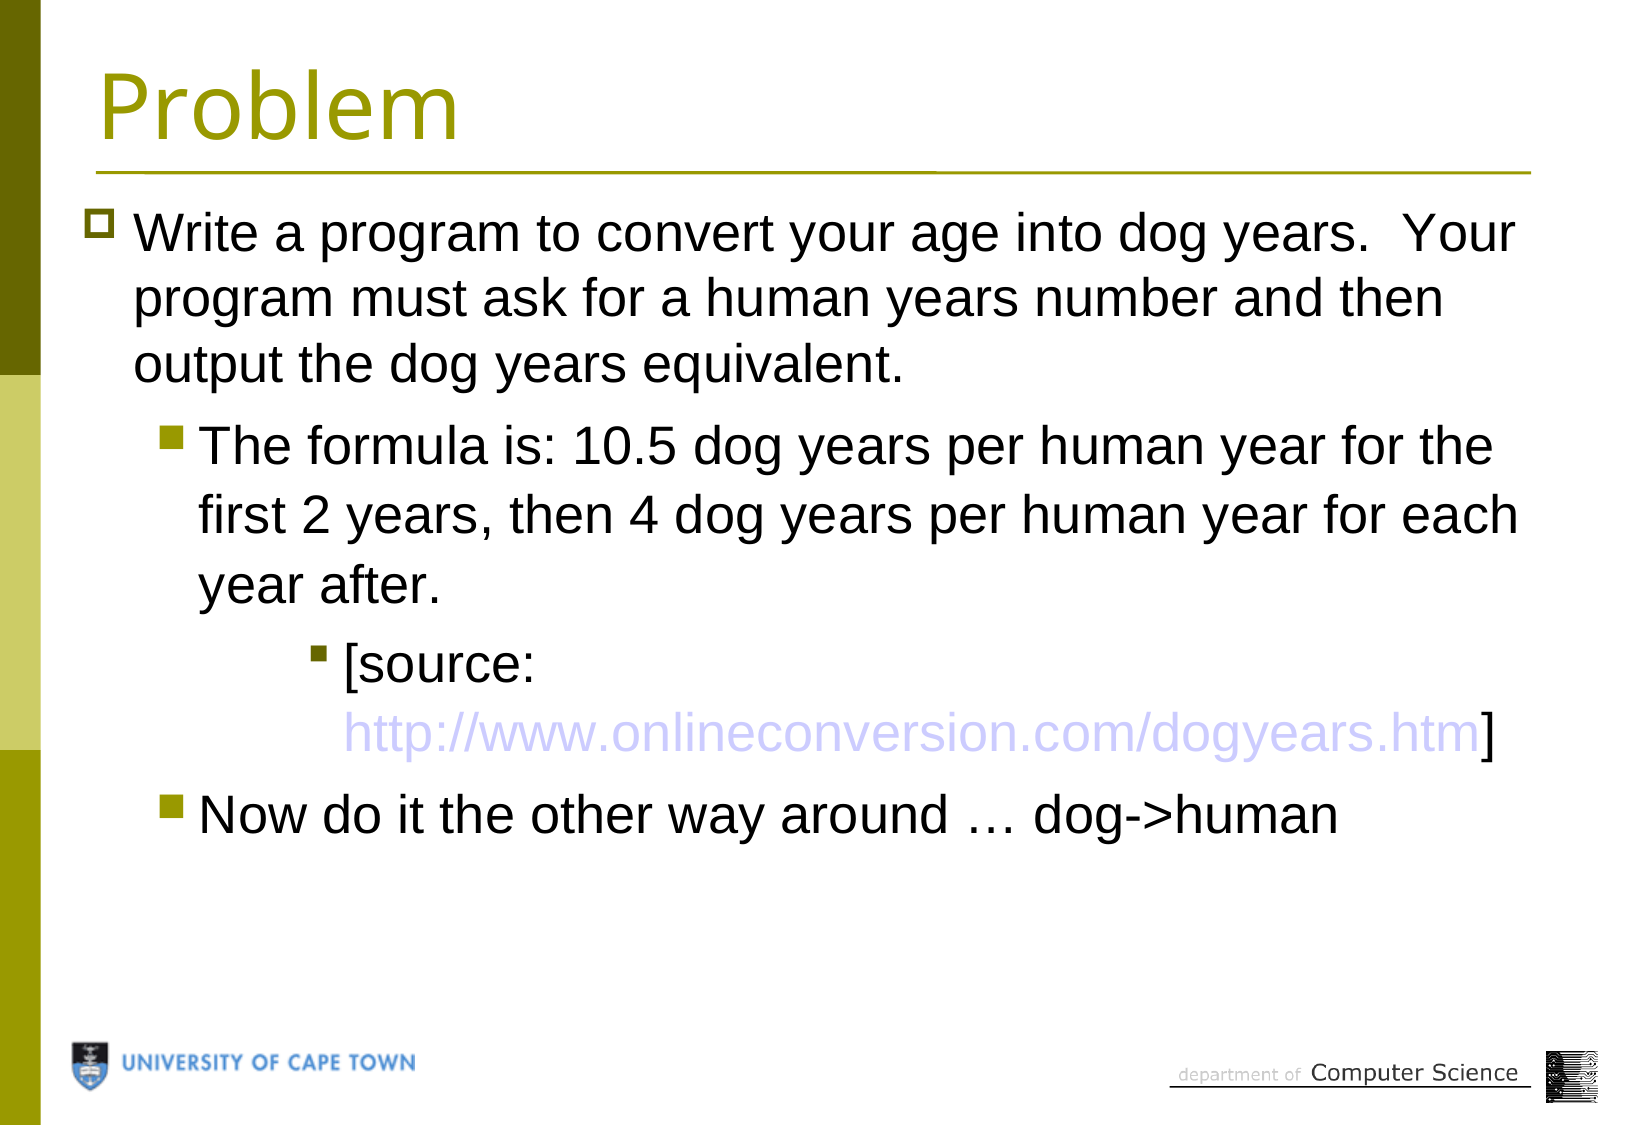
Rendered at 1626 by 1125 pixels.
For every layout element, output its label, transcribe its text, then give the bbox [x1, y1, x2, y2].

picture [1546, 1051, 1598, 1103]
title Problem [81, 37, 1543, 180]
picture [61, 1024, 415, 1103]
text_box Write a program to convert your age into dog years. Your program must ask for a human years number and then output the dog years equivalent. The formula is: 10.5 dog years per human year for the first 2 years, then 4 dog years per human year for each year after. [source: http://www.onlineconversion.com/dogyears.htm] Now do it the other way around … dog->human [81, 196, 1543, 845]
picture [1169, 1043, 1532, 1091]
